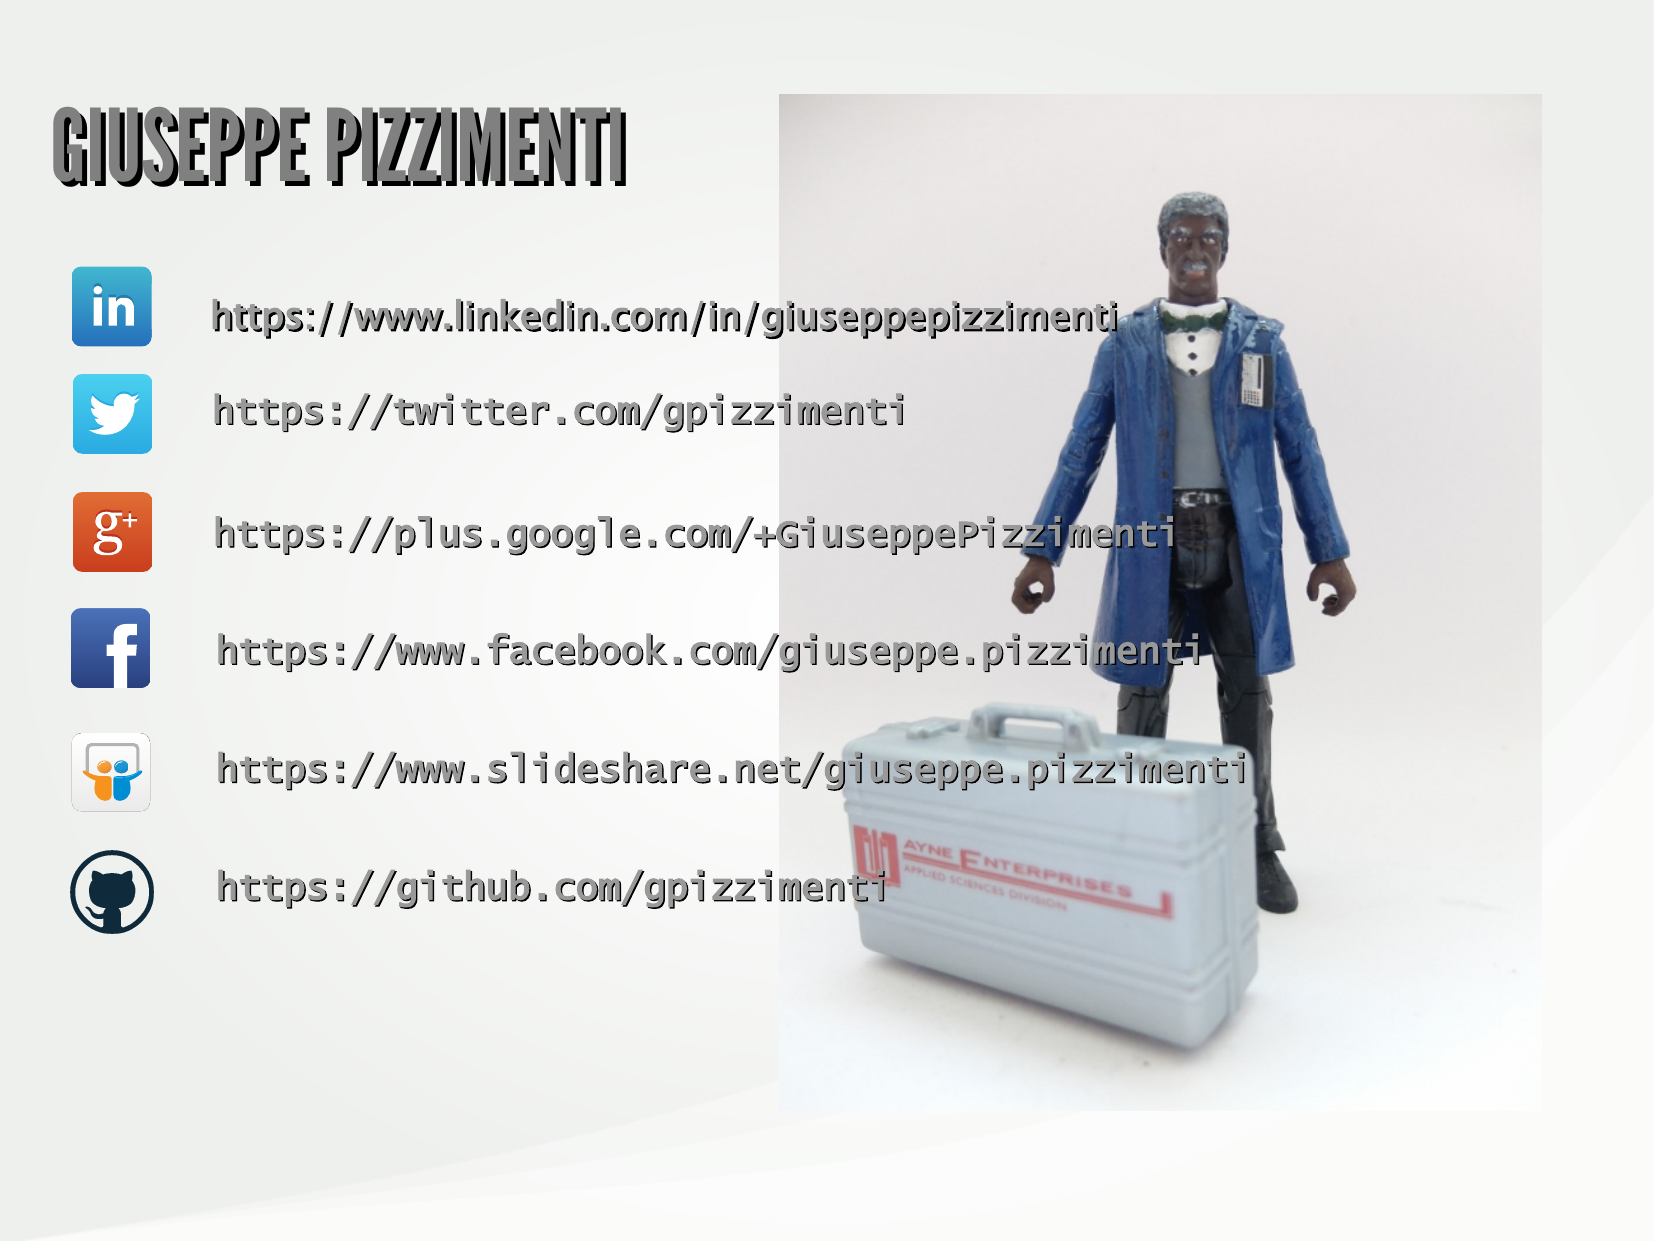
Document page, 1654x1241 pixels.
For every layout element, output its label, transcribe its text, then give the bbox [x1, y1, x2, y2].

text_box https://www.slideshare.net/giuseppe.pizzimenti [200, 744, 1347, 801]
text_box https://www.linkedin.com/in/giuseppepizzimenti [194, 279, 1282, 341]
text_box https://github.com/gpizzimenti [200, 862, 1347, 920]
text_box https://plus.google.com/+GiuseppePizzimenti [198, 508, 1382, 562]
text_box GIUSEPPE PIZZIMENTI [35, 80, 946, 216]
text_box https://twitter.com/gpizzimenti [197, 385, 1016, 443]
text_box https://www.facebook.com/giuseppe.pizzimenti [200, 625, 1347, 683]
picture [0, 0, 1654, 1241]
